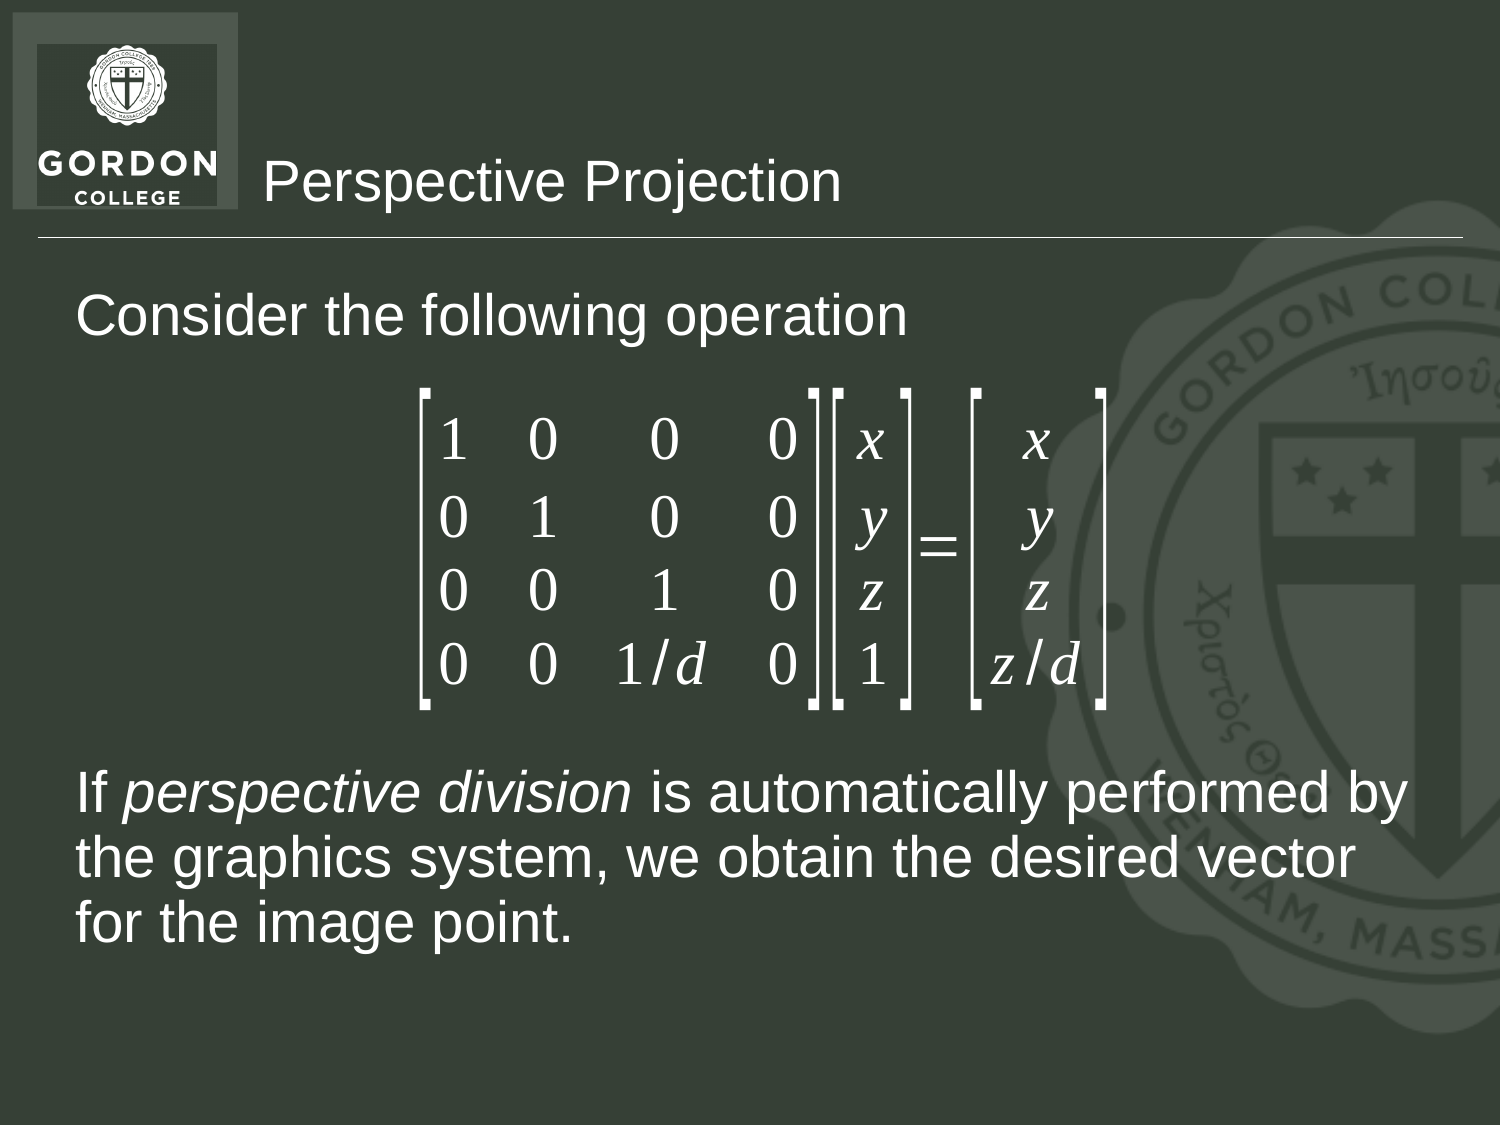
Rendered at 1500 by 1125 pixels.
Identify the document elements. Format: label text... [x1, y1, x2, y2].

title Perspective Projection [262, 145, 1463, 217]
chart [399, 386, 1126, 713]
picture [0, 0, 1500, 1125]
subtitle Consider the following operation If perspective division is automatically performed by the graphics system, we obtain the desired vector for the image point. [75, 282, 1426, 1018]
